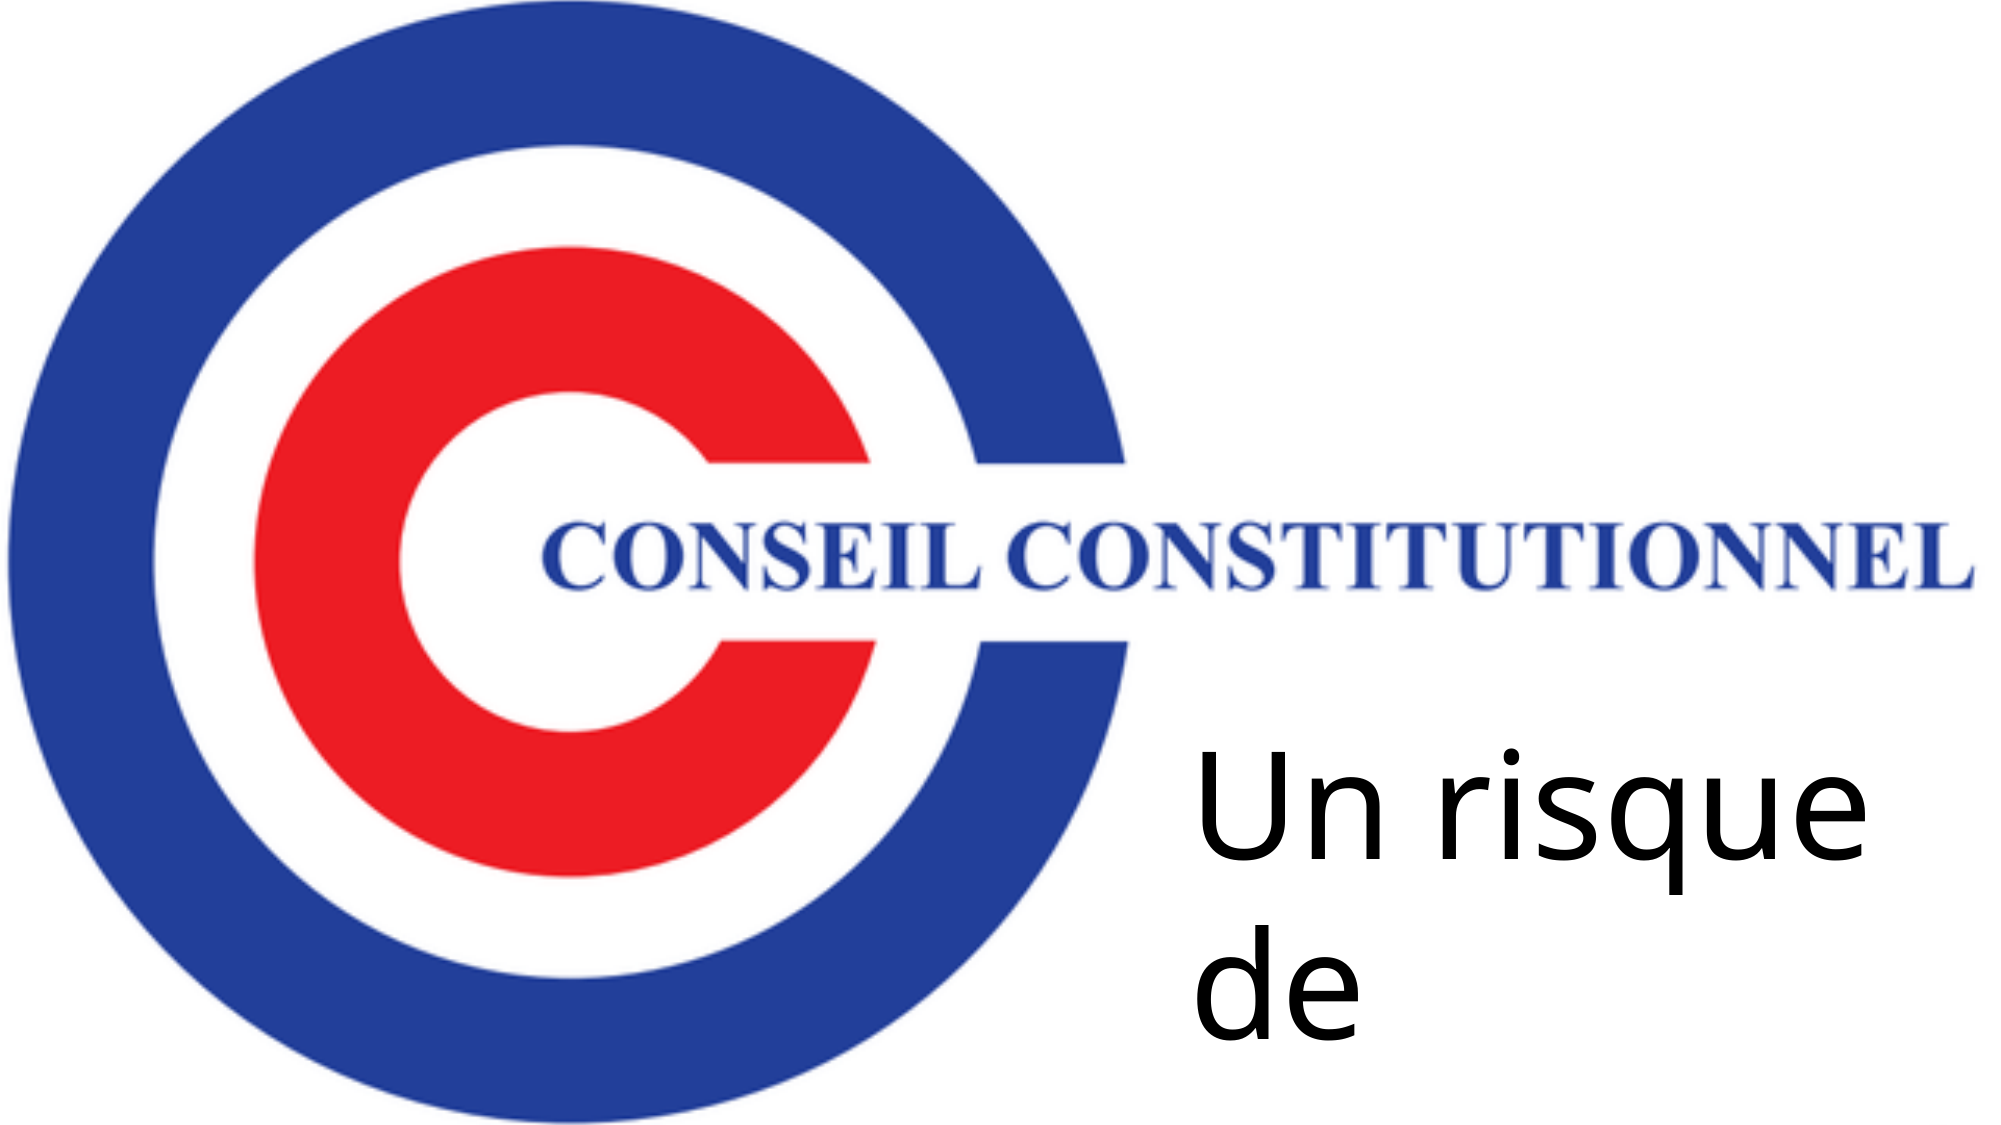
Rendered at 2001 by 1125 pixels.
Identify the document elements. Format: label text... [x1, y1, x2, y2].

text_box Un risque de surcensure [1174, 702, 2000, 1125]
picture [0, 0, 2000, 1125]
